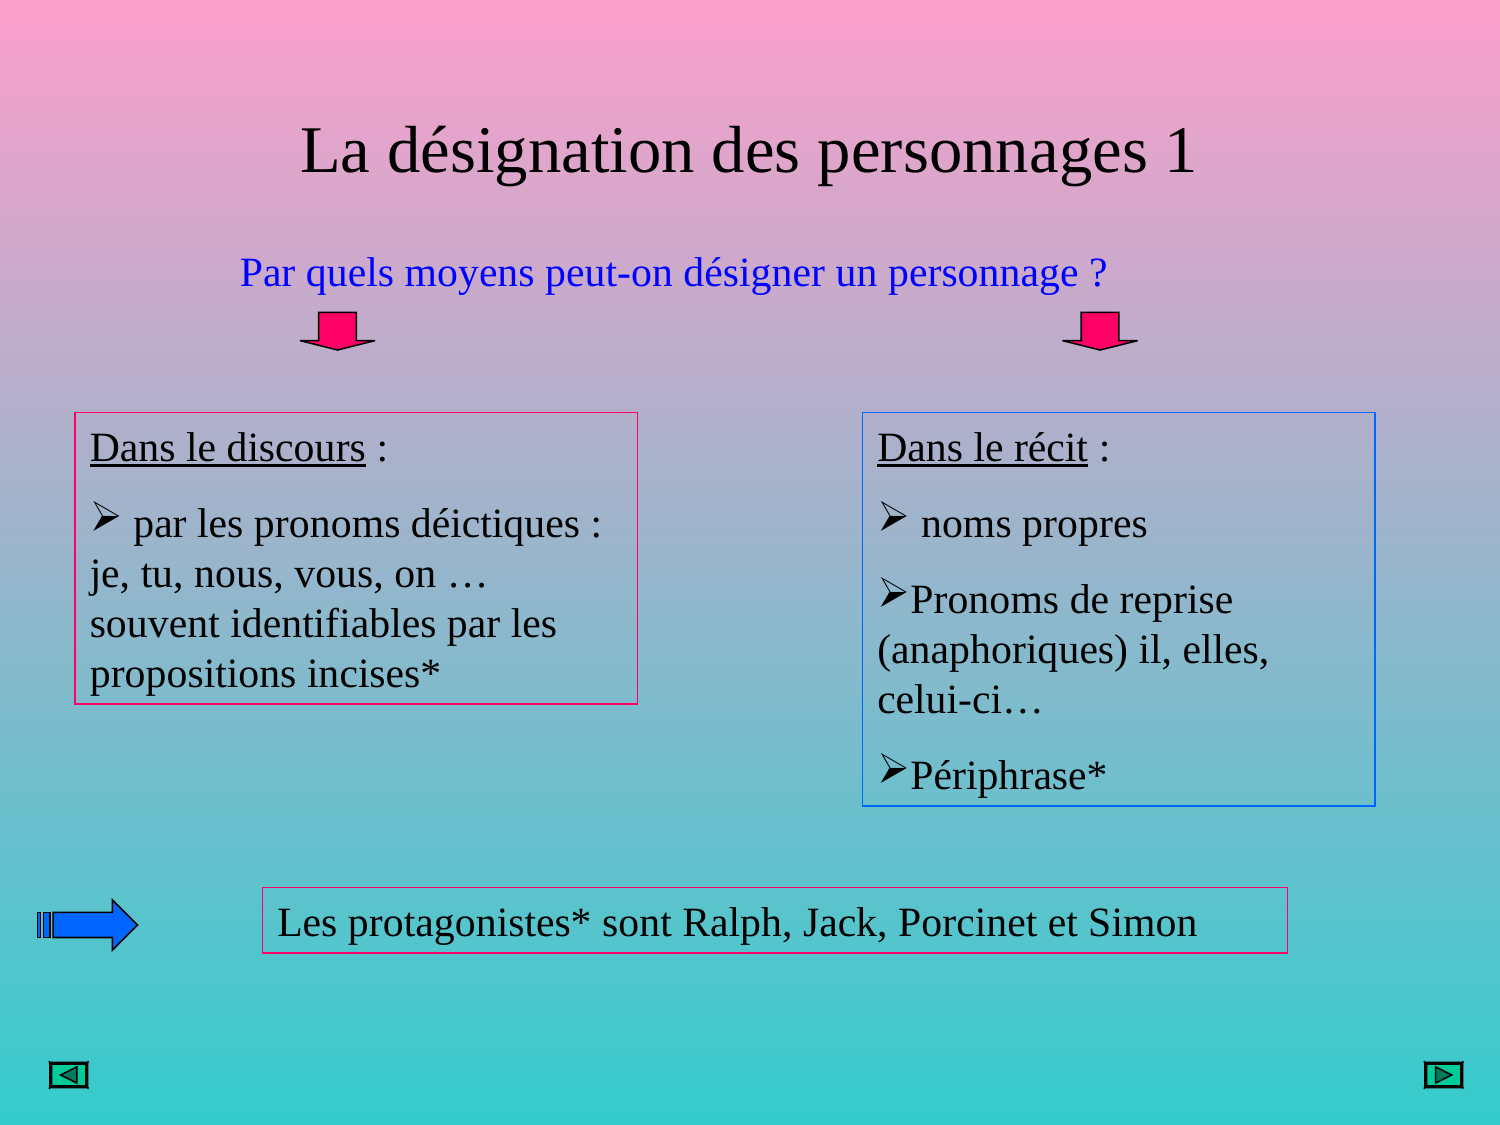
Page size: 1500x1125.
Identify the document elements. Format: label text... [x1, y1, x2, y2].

text_box Par quels moyens peut-on désigner un personnage ? [224, 237, 1225, 304]
text_box Dans le discours : par les pronoms déictiques : je, tu, nous, vous, on … souvent identifiables par les propositions incises* [74, 412, 638, 705]
text_box [1426, 1062, 1463, 1088]
text_box [1062, 312, 1138, 351]
text_box [44, 912, 50, 938]
title La désignation des personnages 1 [225, 87, 1276, 213]
text_box [37, 912, 41, 938]
text_box [300, 312, 376, 351]
text_box Dans le récit : noms propres Pronoms de reprise (anaphoriques) il, elles, celui-ci… Périphrase* [862, 412, 1376, 806]
text_box [51, 1062, 88, 1088]
text_box Les protagonistes* sont Ralph, Jack, Porcinet et Simon [262, 887, 1288, 953]
text_box [53, 899, 138, 951]
